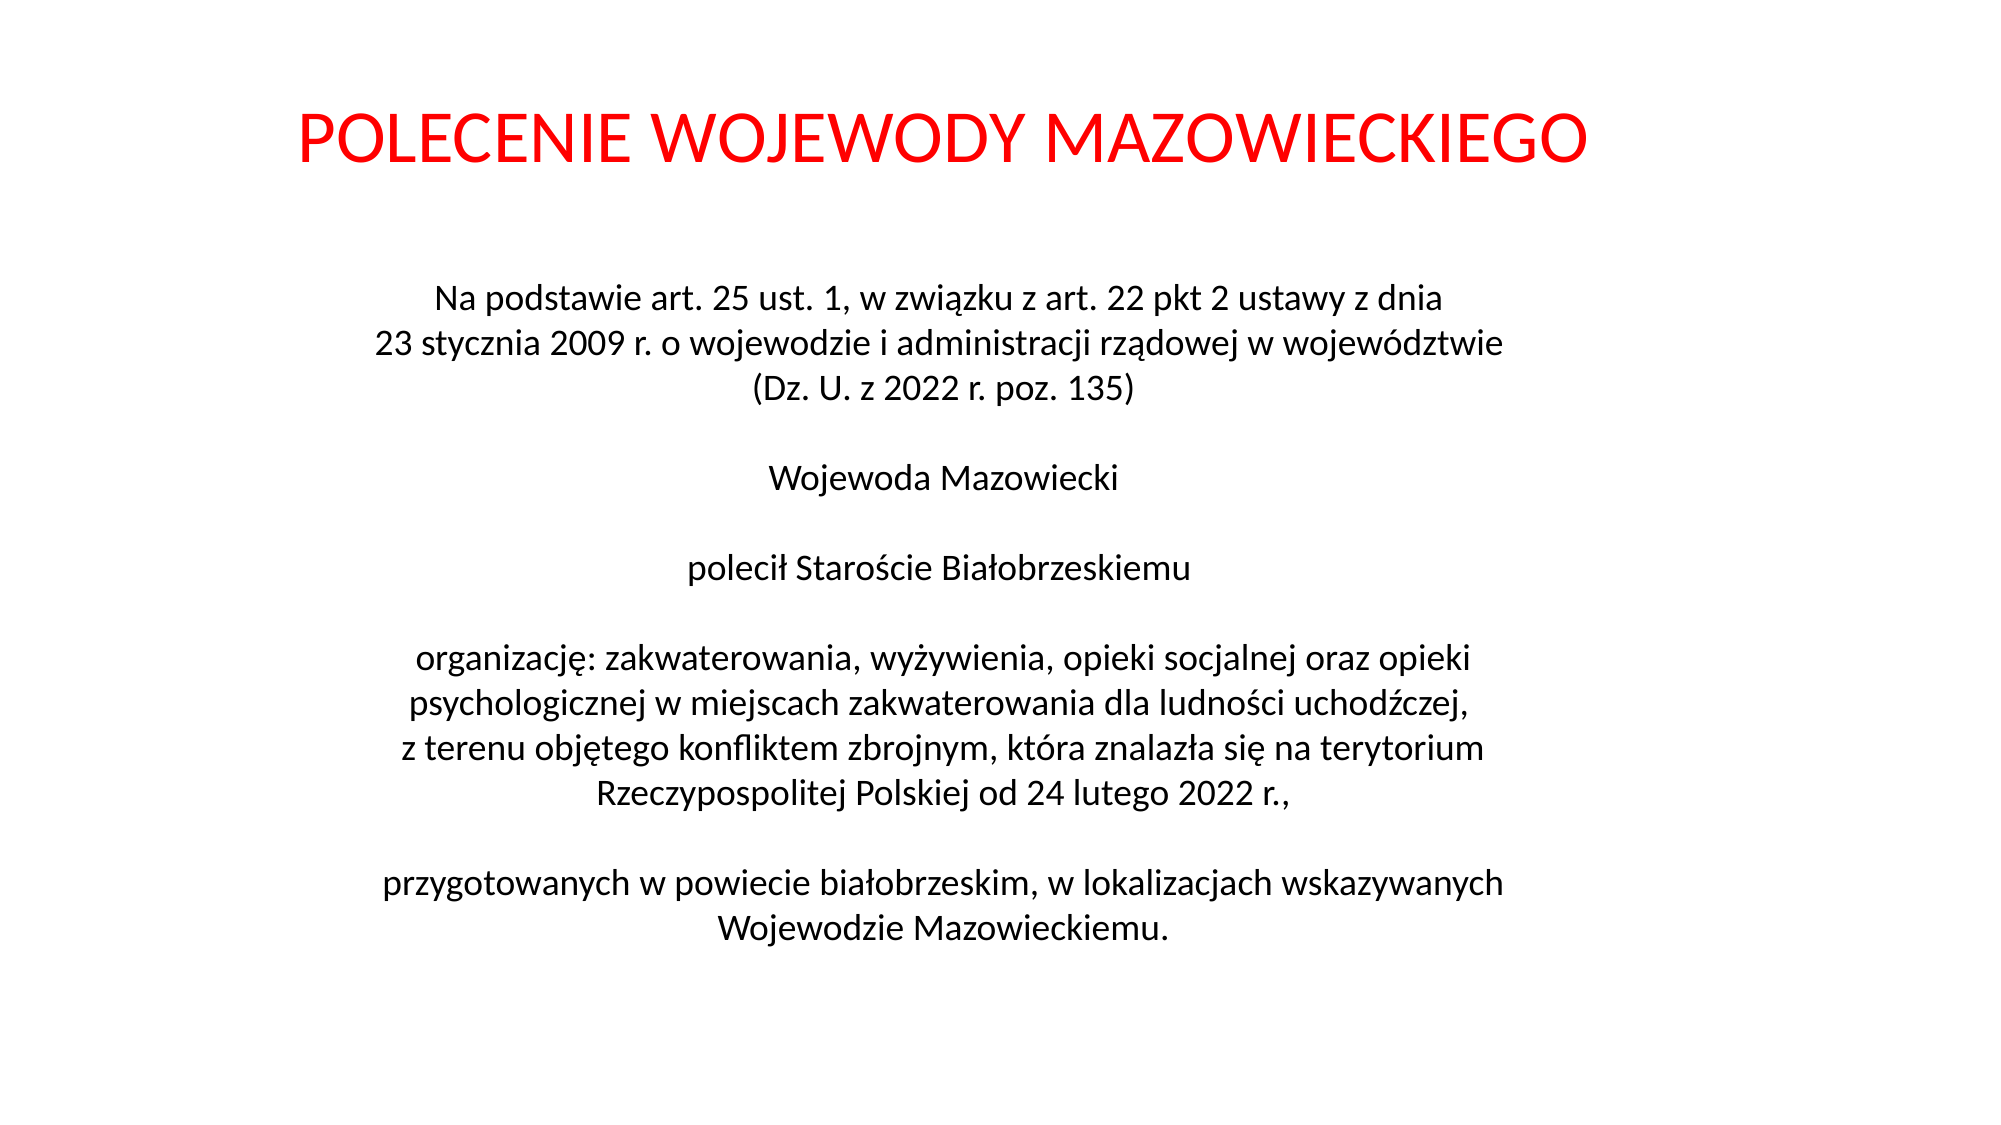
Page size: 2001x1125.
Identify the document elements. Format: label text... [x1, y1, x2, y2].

text_box Na podstawie art. 25 ust. 1, w związku z art. 22 pkt 2 ustawy z dnia 23 stycznia 2009 r. o wojewodzie i administracji rządowej w województwie (Dz. U. z 2022 r. poz. 135) Wojewoda Mazowiecki polecił Staroście Białobrzeskiemu organizację: zakwaterowania, wyżywienia, opieki socjalnej oraz opieki psychologicznej w miejscach zakwaterowania dla ludności uchodźczej, z terenu objętego konfliktem zbrojnym, która znalazła się na terytorium Rzeczypospolitej Polskiej od 24 lutego 2022 r., przygotowanych w powiecie białobrzeskim, w lokalizacjach wskazywanych Wojewodzie Mazowieckiemu. [343, 265, 1544, 963]
text_box POLECENIE WOJEWODY MAZOWIECKIEGO [240, 79, 1647, 186]
